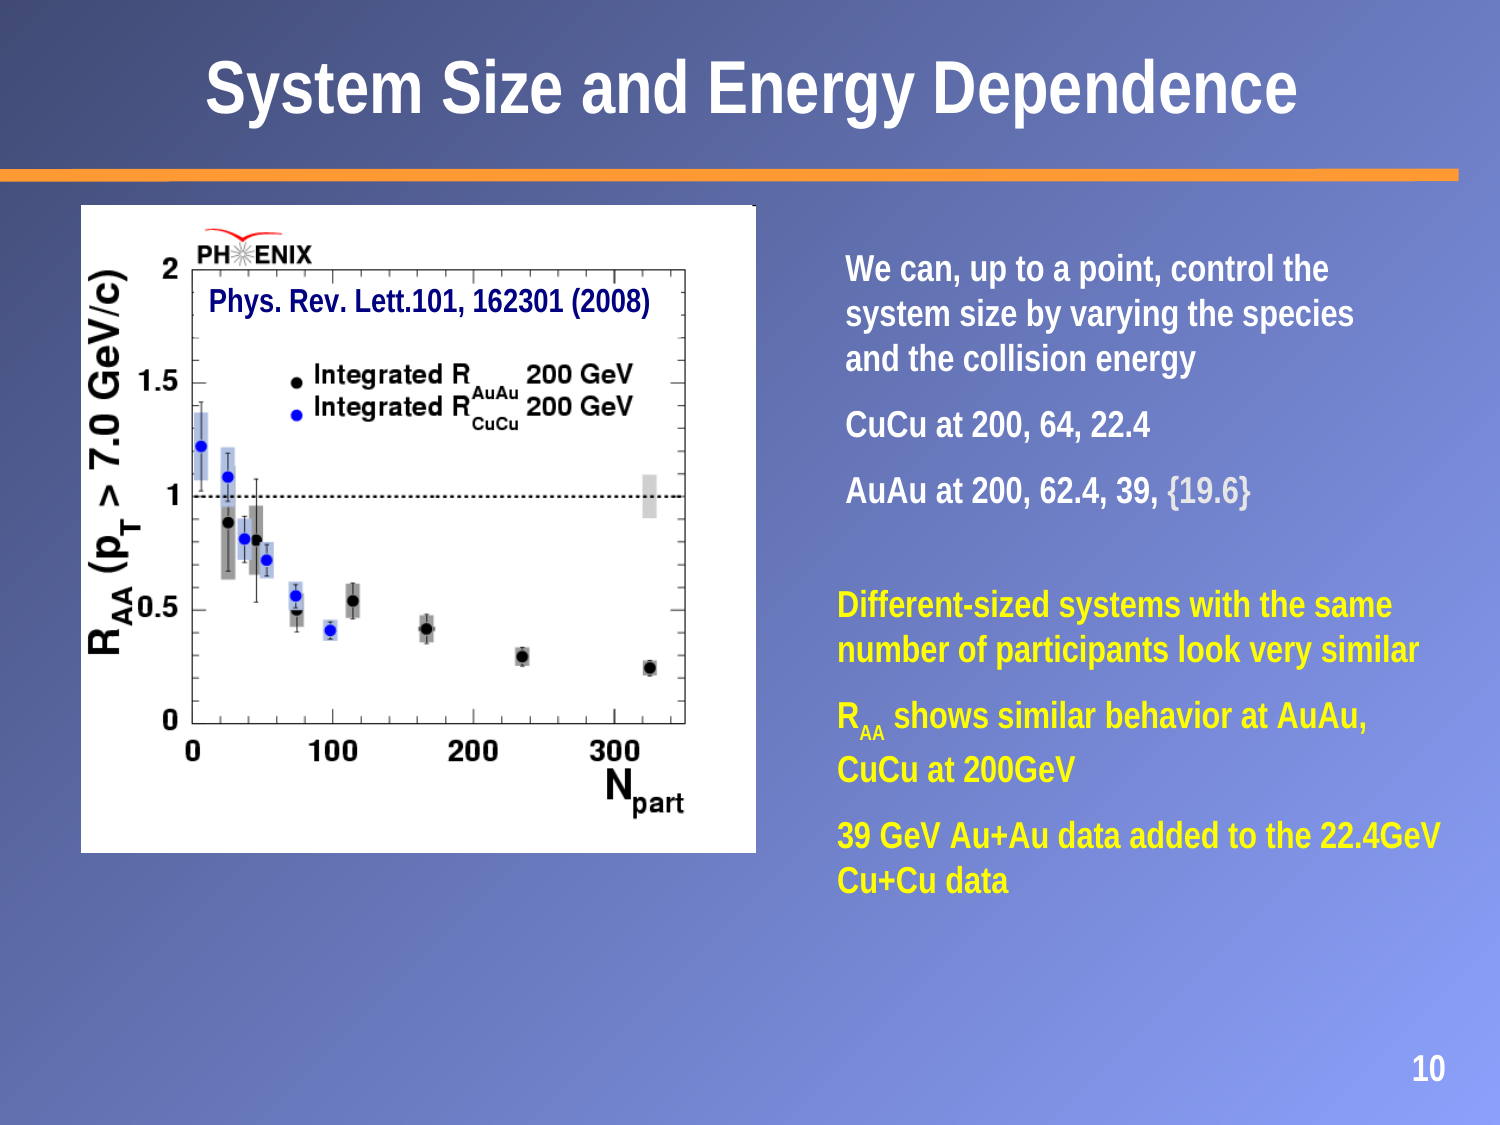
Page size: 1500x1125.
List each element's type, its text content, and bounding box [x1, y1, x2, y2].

text_box Different-sized systems with the same number of participants look very similar RAA shows similar behavior at AuAu, CuCu at 200GeV 39 GeV Au+Au data added to the 22.4GeV Cu+Cu data [822, 572, 1461, 744]
picture [81, 205, 756, 853]
title System Size and Energy Dependence [146, 17, 1358, 179]
text_box We can, up to a point, control the system size by varying the species and the collision energy CuCu at 200, 64, 22.4 AuAu at 200, 62.4, 39, {19.6} [830, 236, 1414, 563]
text_box Phys. Rev. Lett.101, 162301 (2008) [194, 283, 681, 338]
